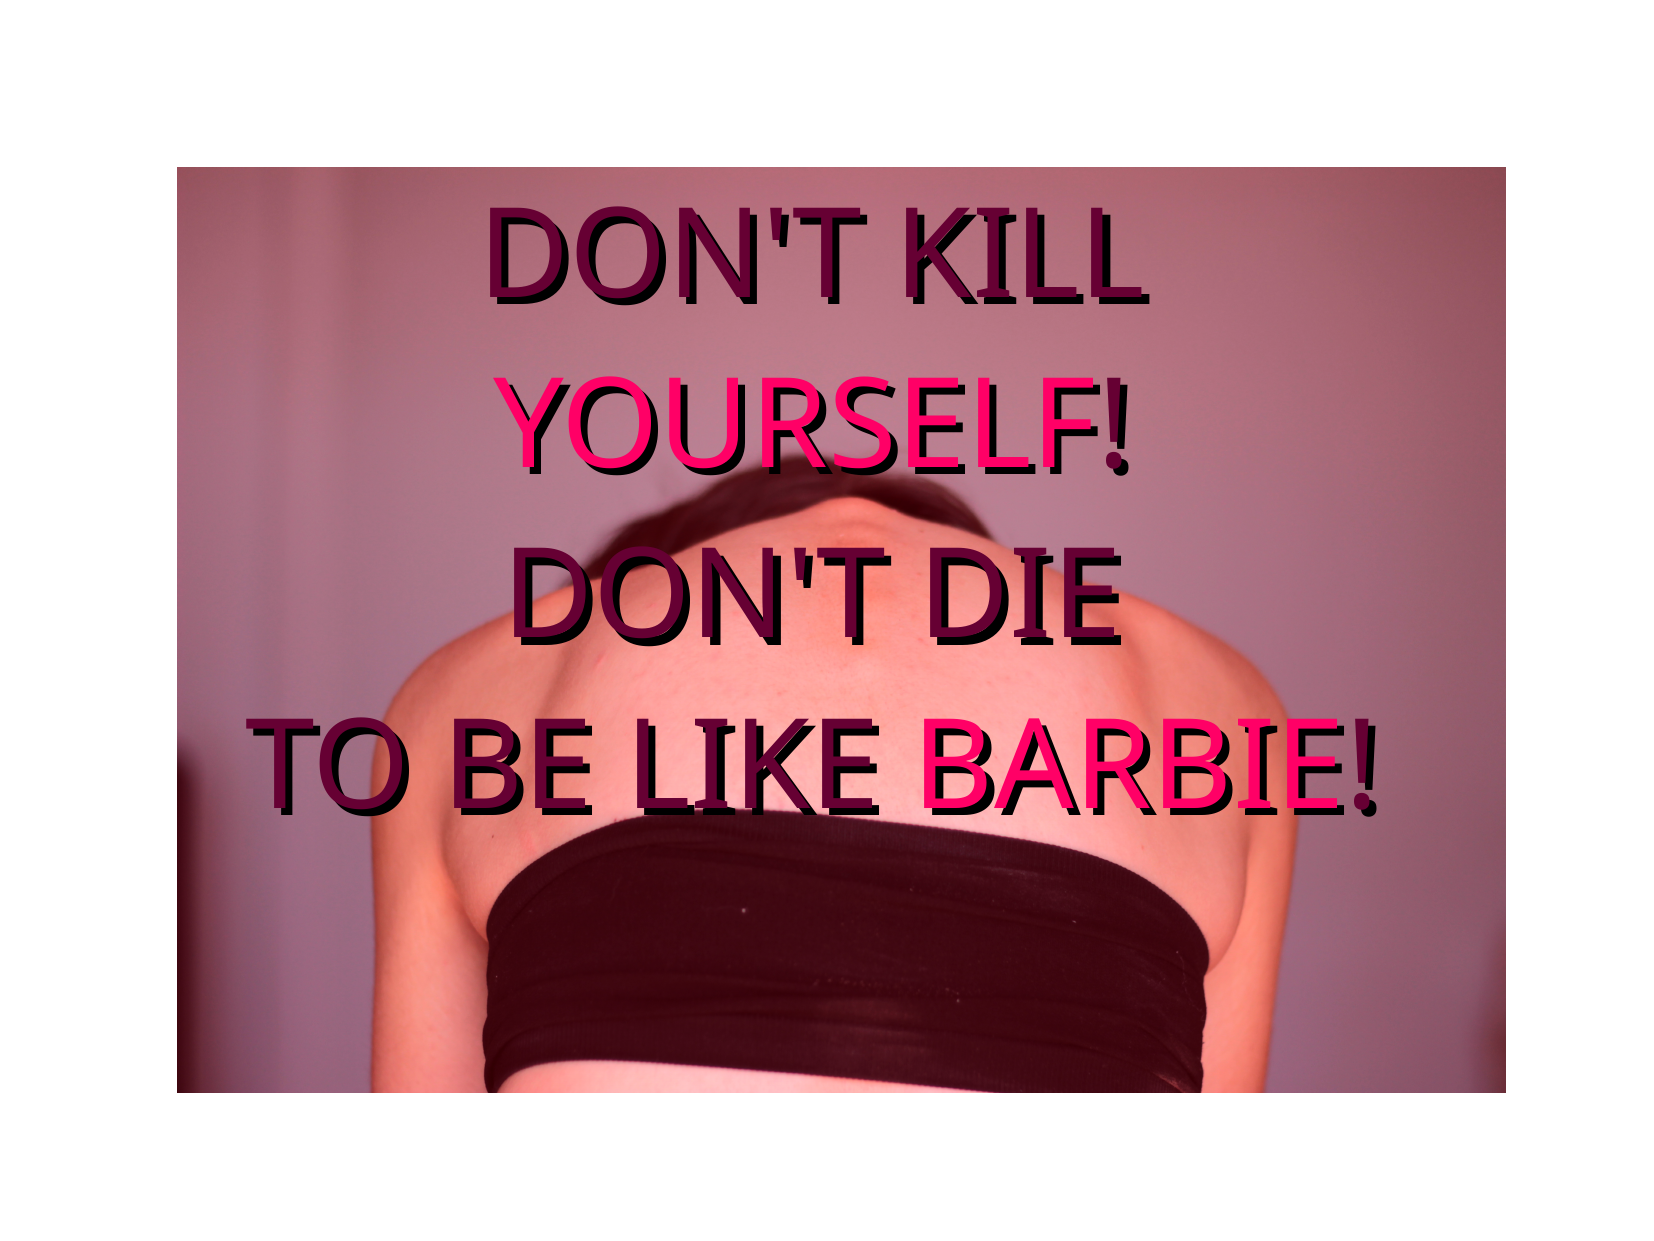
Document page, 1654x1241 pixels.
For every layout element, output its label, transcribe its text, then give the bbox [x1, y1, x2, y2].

picture [177, 167, 1506, 1093]
text_box DON'T KILL YOURSELF! DON'T DIE TO BE LIKE BARBIE! [177, 88, 1447, 920]
